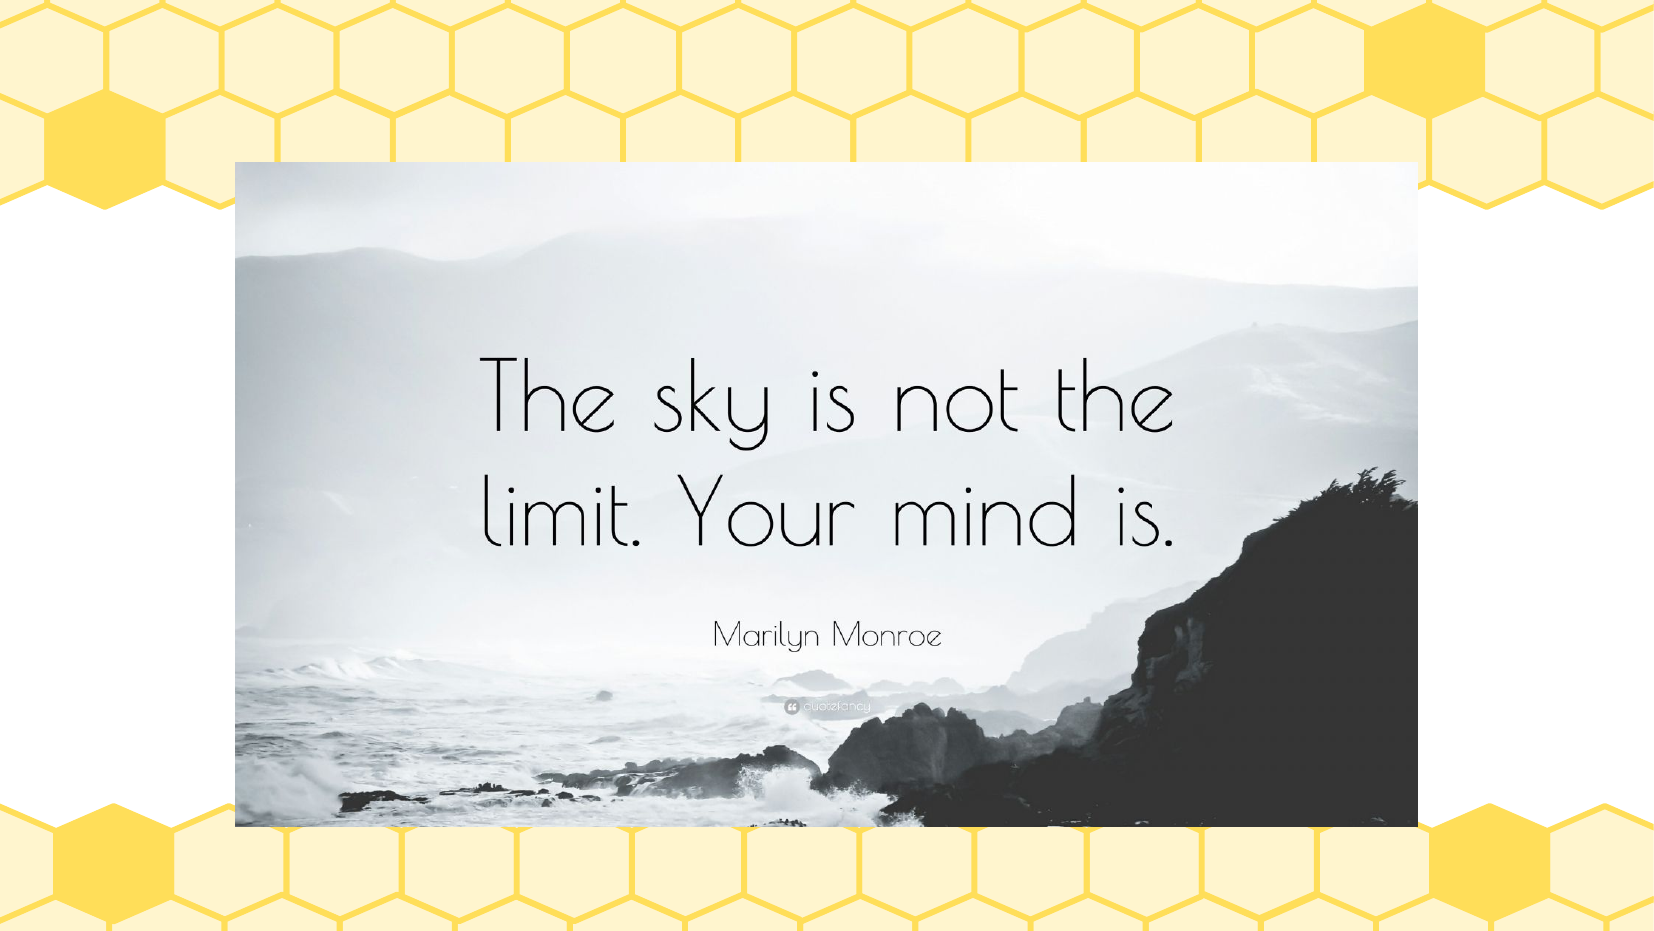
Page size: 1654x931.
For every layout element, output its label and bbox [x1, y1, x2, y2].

picture [235, 162, 1418, 827]
